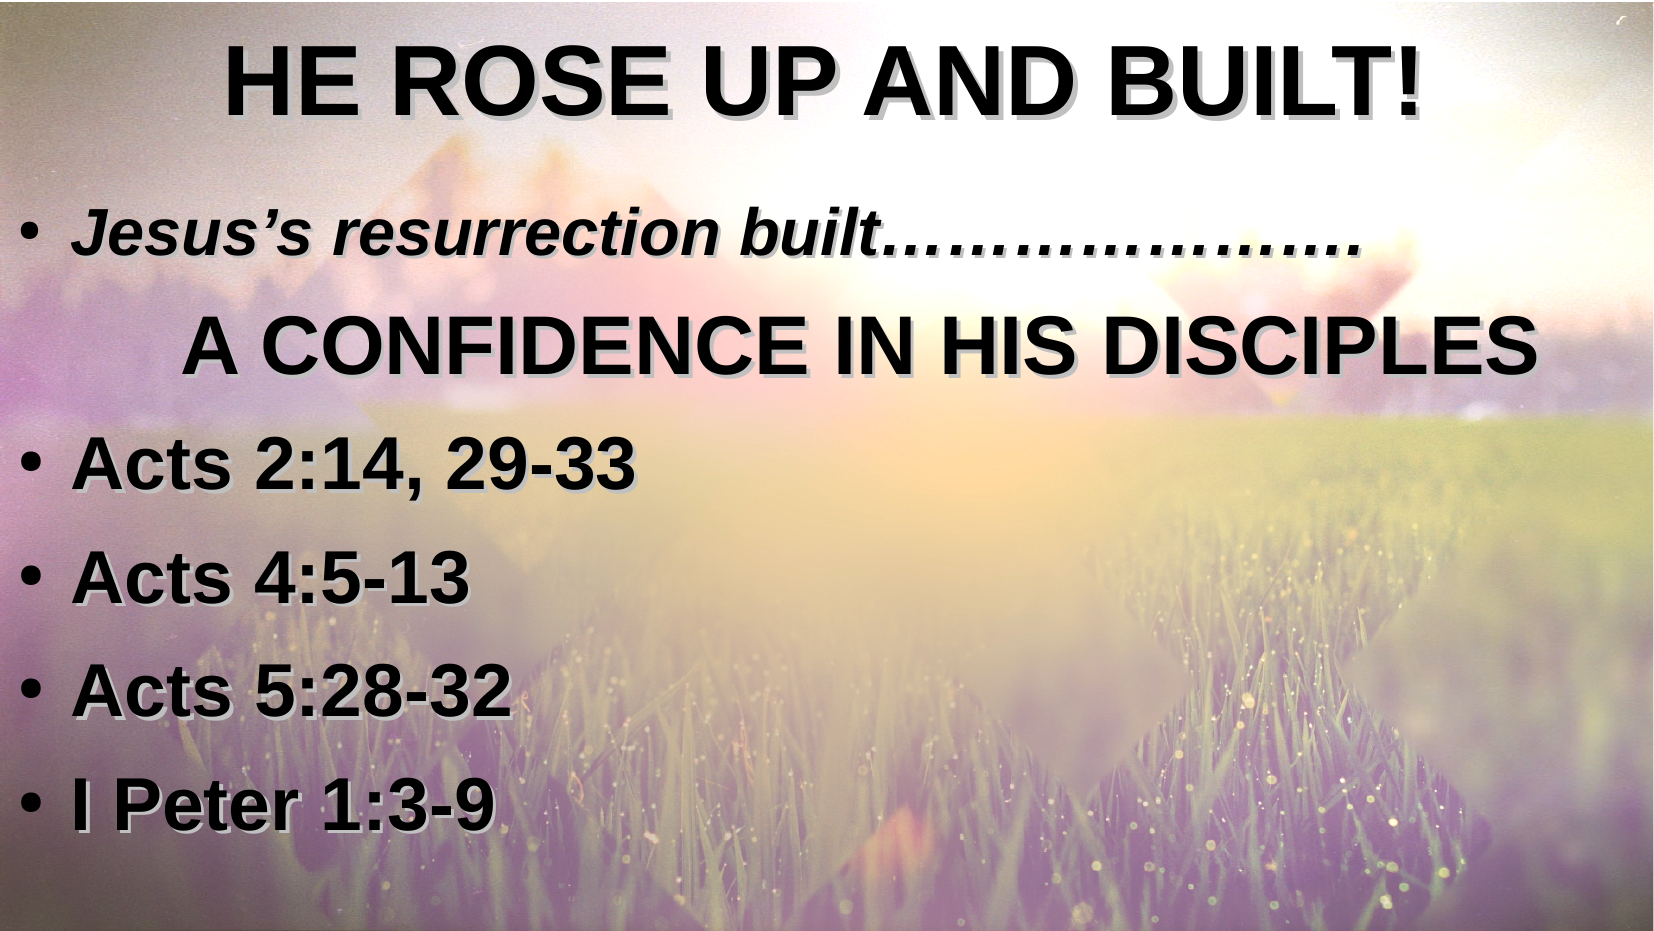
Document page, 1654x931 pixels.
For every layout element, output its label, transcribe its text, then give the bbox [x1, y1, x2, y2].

picture [0, 2, 1654, 931]
list Jesus’s resurrection built…………………. A CONFIDENCE IN HIS DISCIPLES Acts 2:14, 29-33 Acts 4:5-13 Acts 5:28-32 I Peter 1:3-9 [0, 195, 1651, 931]
title HE ROSE UP AND BUILT! [15, 3, 1636, 159]
